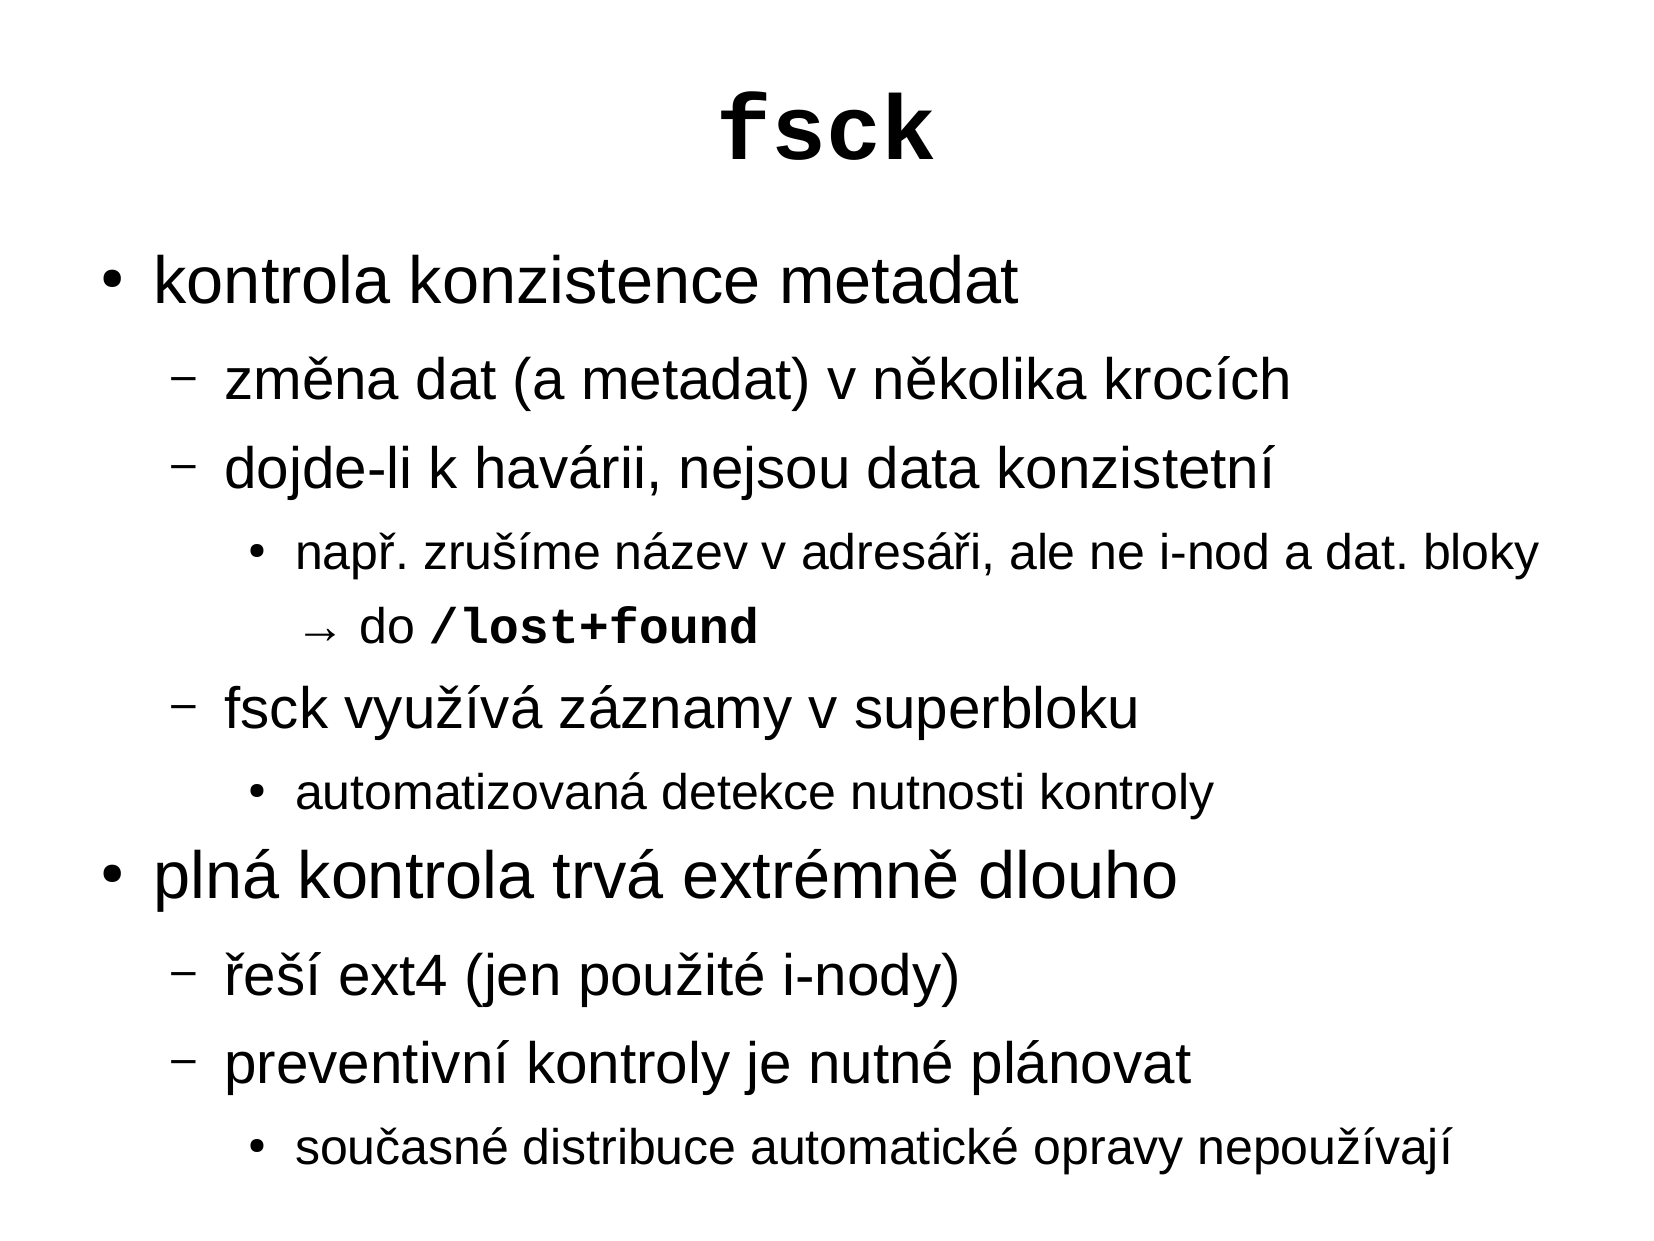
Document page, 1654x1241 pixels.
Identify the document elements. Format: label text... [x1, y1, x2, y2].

title fsck [82, 39, 1571, 232]
list kontrola konzistence metadat změna dat (a metadat) v několika krocích dojde-li k havárii, nejsou data konzistetní např. zrušíme název v adresáři, ale ne i-nod a dat. bloky → do /lost+found fsck využívá záznamy v superbloku automatizovaná detekce nutnosti kontroly plná kontrola trvá extrémně dlouho řeší ext4 (jen použité i-nody) preventivní kontroly je nutné plánovat současné distribuce automatické opravy nepoužívají [82, 242, 1571, 1176]
